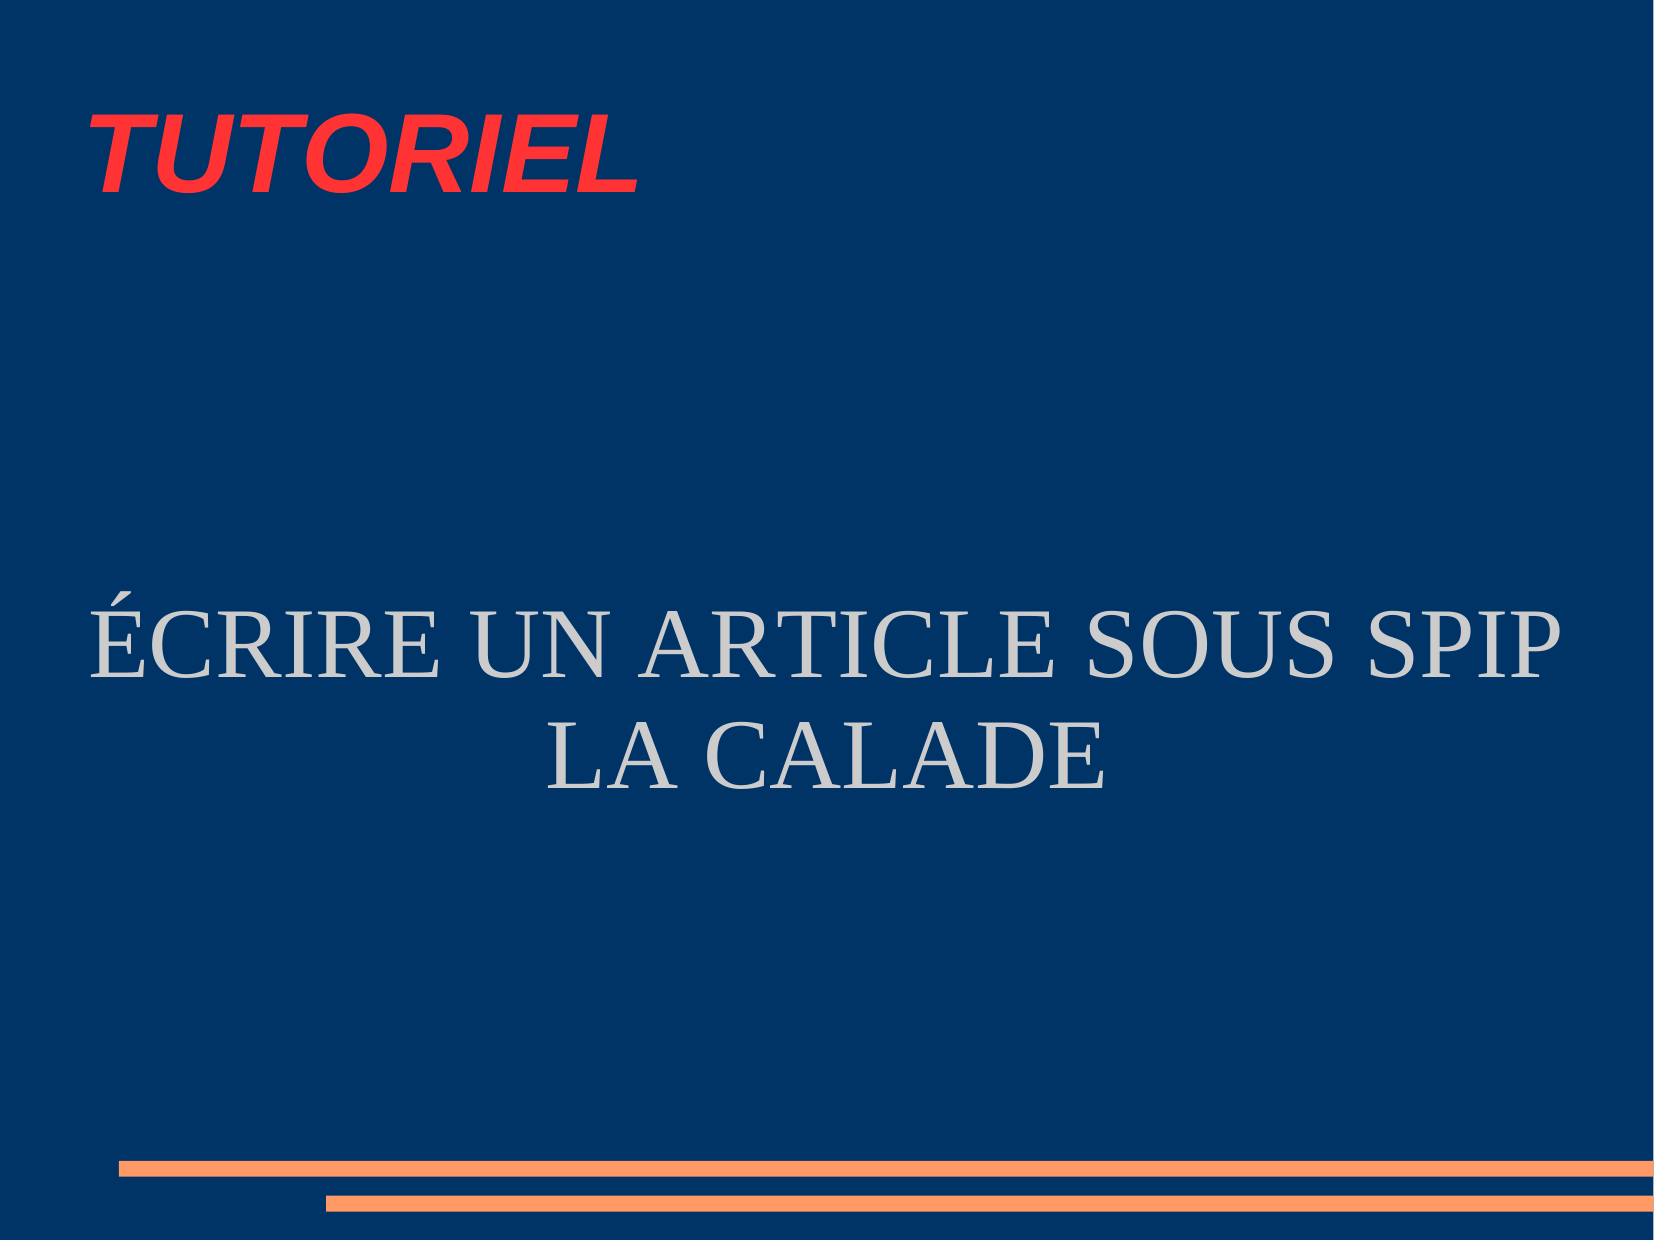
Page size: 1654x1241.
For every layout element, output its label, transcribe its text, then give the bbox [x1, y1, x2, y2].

subtitle ÉCRIRE UN ARTICLE SOUS SPIP LA CALADE [82, 290, 1571, 1109]
title TUTORIEL [82, 49, 1571, 257]
